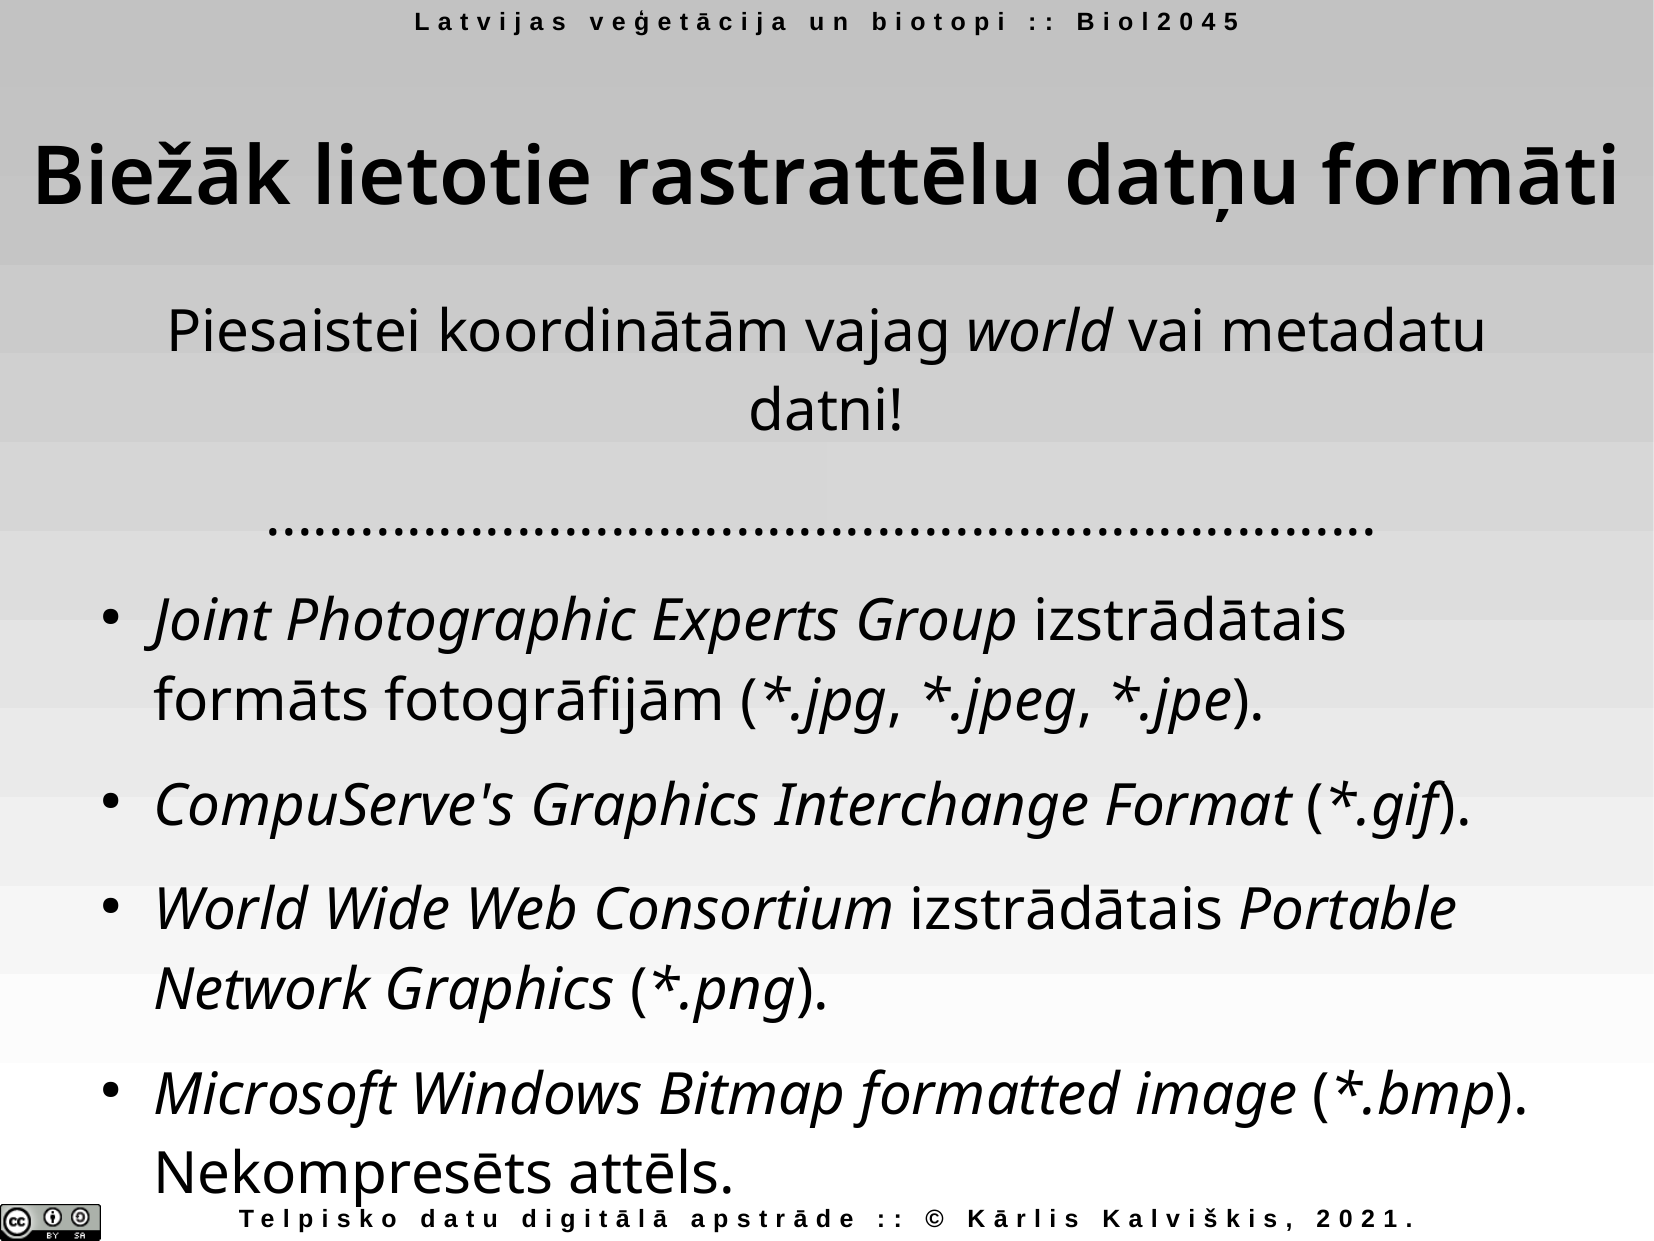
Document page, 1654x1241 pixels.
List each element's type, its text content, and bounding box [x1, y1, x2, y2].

title Biežāk lietotie rastrattēlu datņu formāti [29, 49, 1625, 296]
list Piesaistei koordinātām vajag world vai metadatu datni! Joint Photographic Experts Group izstrādātais formāts fotogrāfijām (*.jpg, *.jpeg, *.jpe). CompuServe's Graphics Interchange Format (*.gif). World Wide Web Consortium izstrādātais Portable Network Graphics (*.png). Microsoft Windows Bitmap formatted image (*.bmp). Nekompresēts attēls. [82, 289, 1571, 1148]
picture [0, 0, 1654, 1241]
